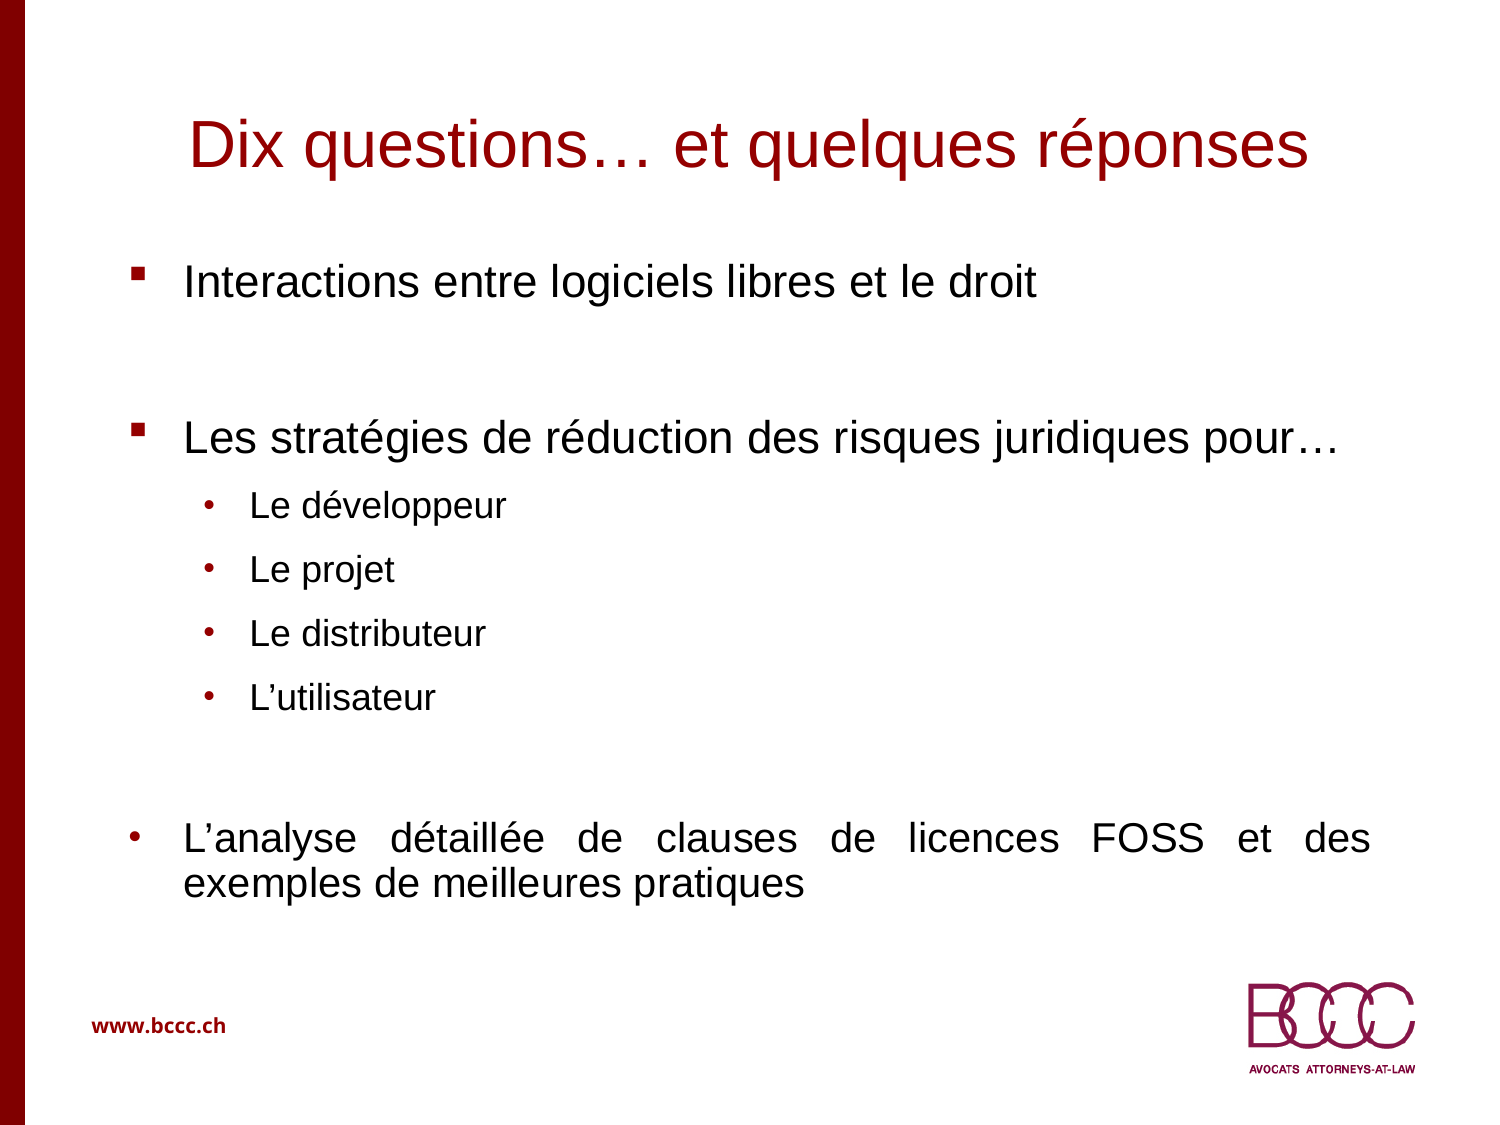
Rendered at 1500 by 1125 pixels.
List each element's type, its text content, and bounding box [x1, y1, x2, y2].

list Interactions entre logiciels libres et le droit Les stratégies de réduction des risques juridiques pour… Le développeur Le projet Le distributeur L’utilisateur L’analyse détaillée de clauses de licences FOSS et des exemples de meilleures pratiques [112, 249, 1388, 1054]
picture [1246, 981, 1416, 1075]
title Dix questions… et quelques réponses [112, 70, 1388, 211]
